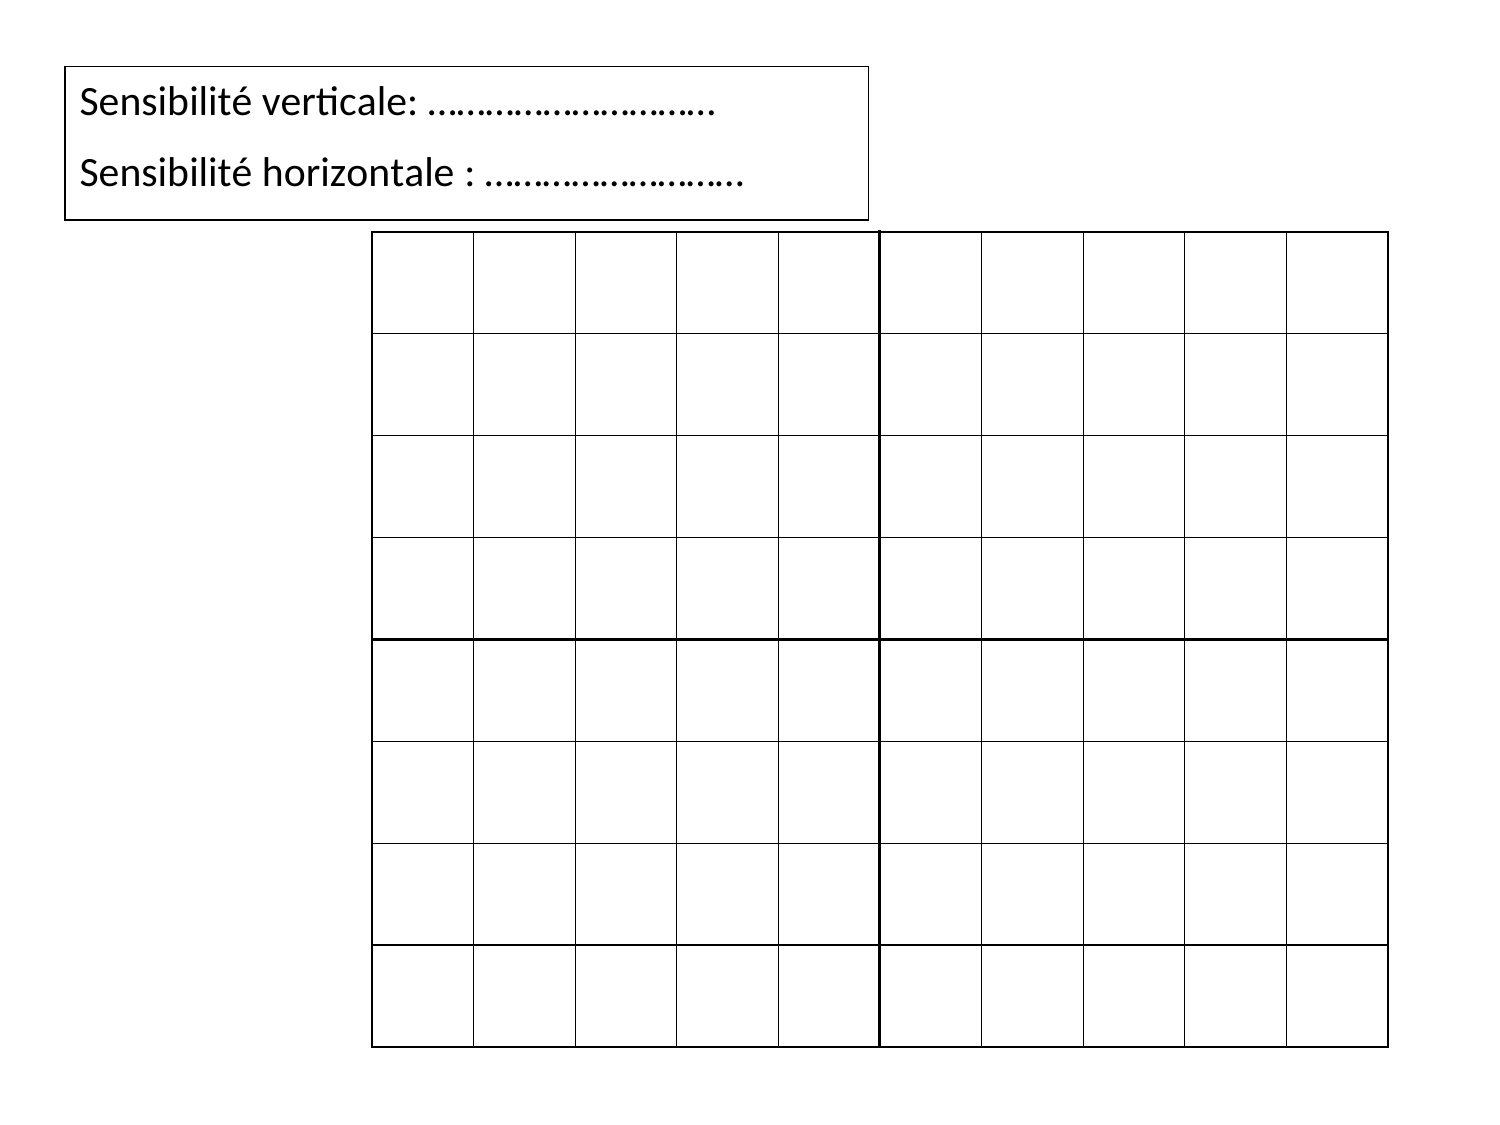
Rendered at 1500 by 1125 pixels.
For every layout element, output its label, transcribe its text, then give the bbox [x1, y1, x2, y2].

text_box Sensibilité verticale: ………………………… Sensibilité horizontale : ……………………… [64, 66, 869, 221]
